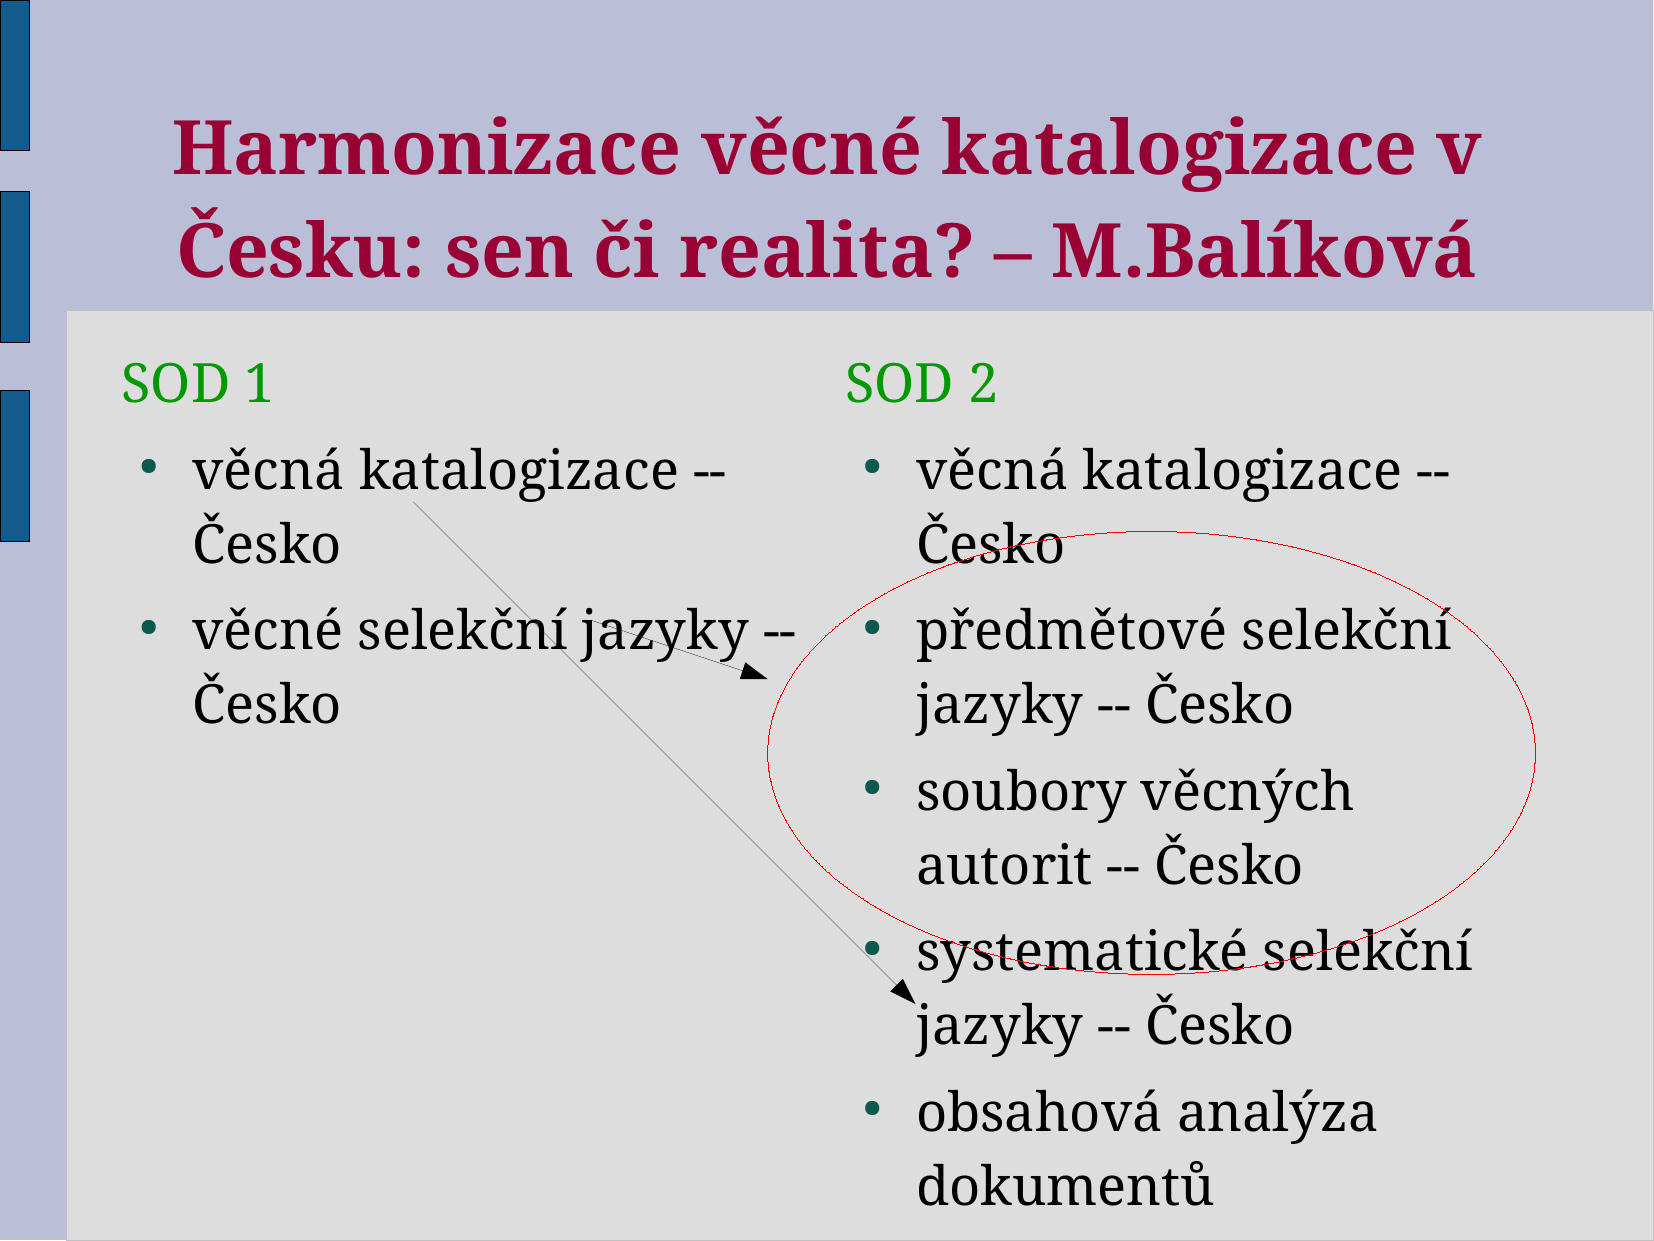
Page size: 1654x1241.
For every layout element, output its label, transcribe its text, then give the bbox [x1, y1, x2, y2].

list SOD 2 věcná katalogizace -- Česko předmětové selekční jazyky -- Česko soubory věcných autorit -- Česko systematické selekční jazyky -- Česko obsahová analýza dokumentů [845, 344, 1535, 1112]
title Harmonizace věcné katalogizace v Česku: sen či realita? – M.Balíková [121, 91, 1534, 299]
list SOD 1 věcná katalogizace -- Česko věcné selekční jazyky -- Česko [121, 344, 811, 1127]
